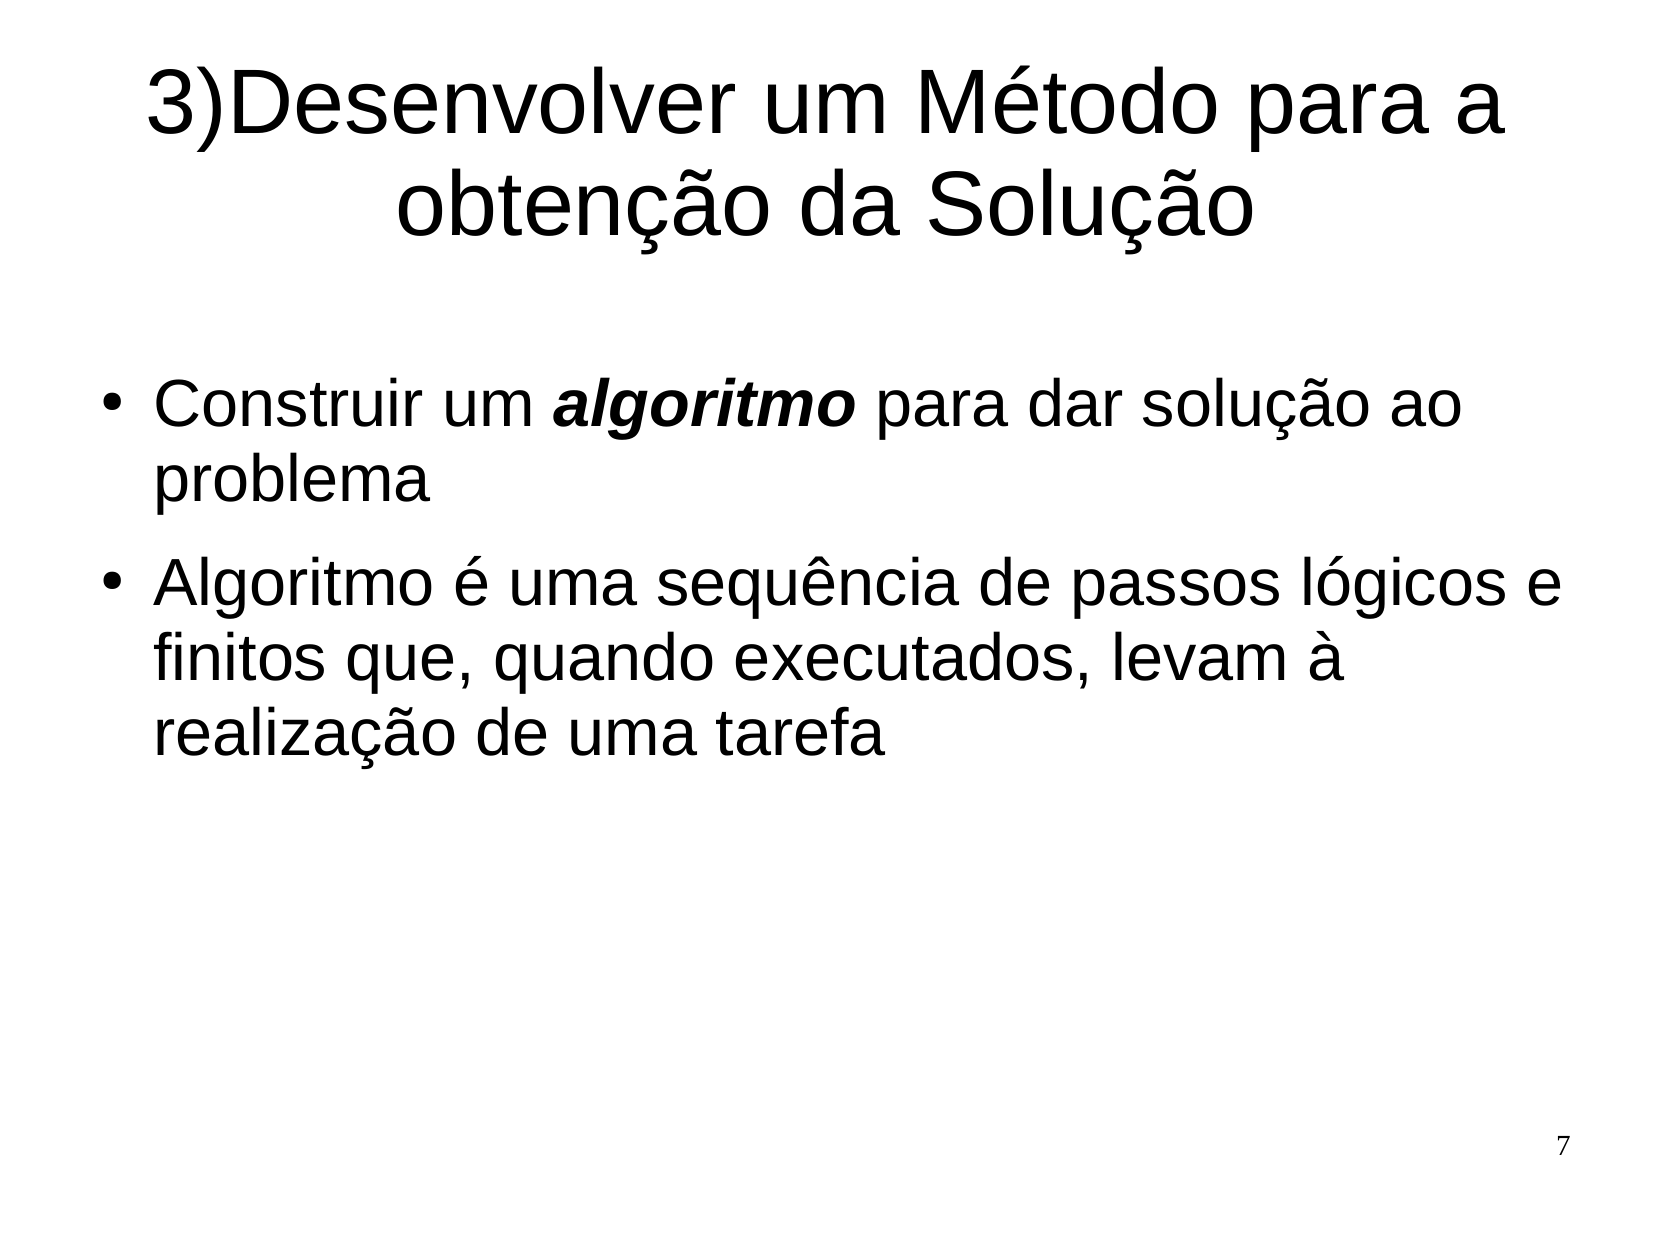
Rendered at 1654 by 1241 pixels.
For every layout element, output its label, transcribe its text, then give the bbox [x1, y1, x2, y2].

list Construir um algoritmo para dar solução ao problema Algoritmo é uma sequência de passos lógicos e finitos que, quando executados, levam à realização de uma tarefa [82, 366, 1571, 1010]
title 3)Desenvolver um Método para a obtenção da Solução [82, 49, 1571, 257]
